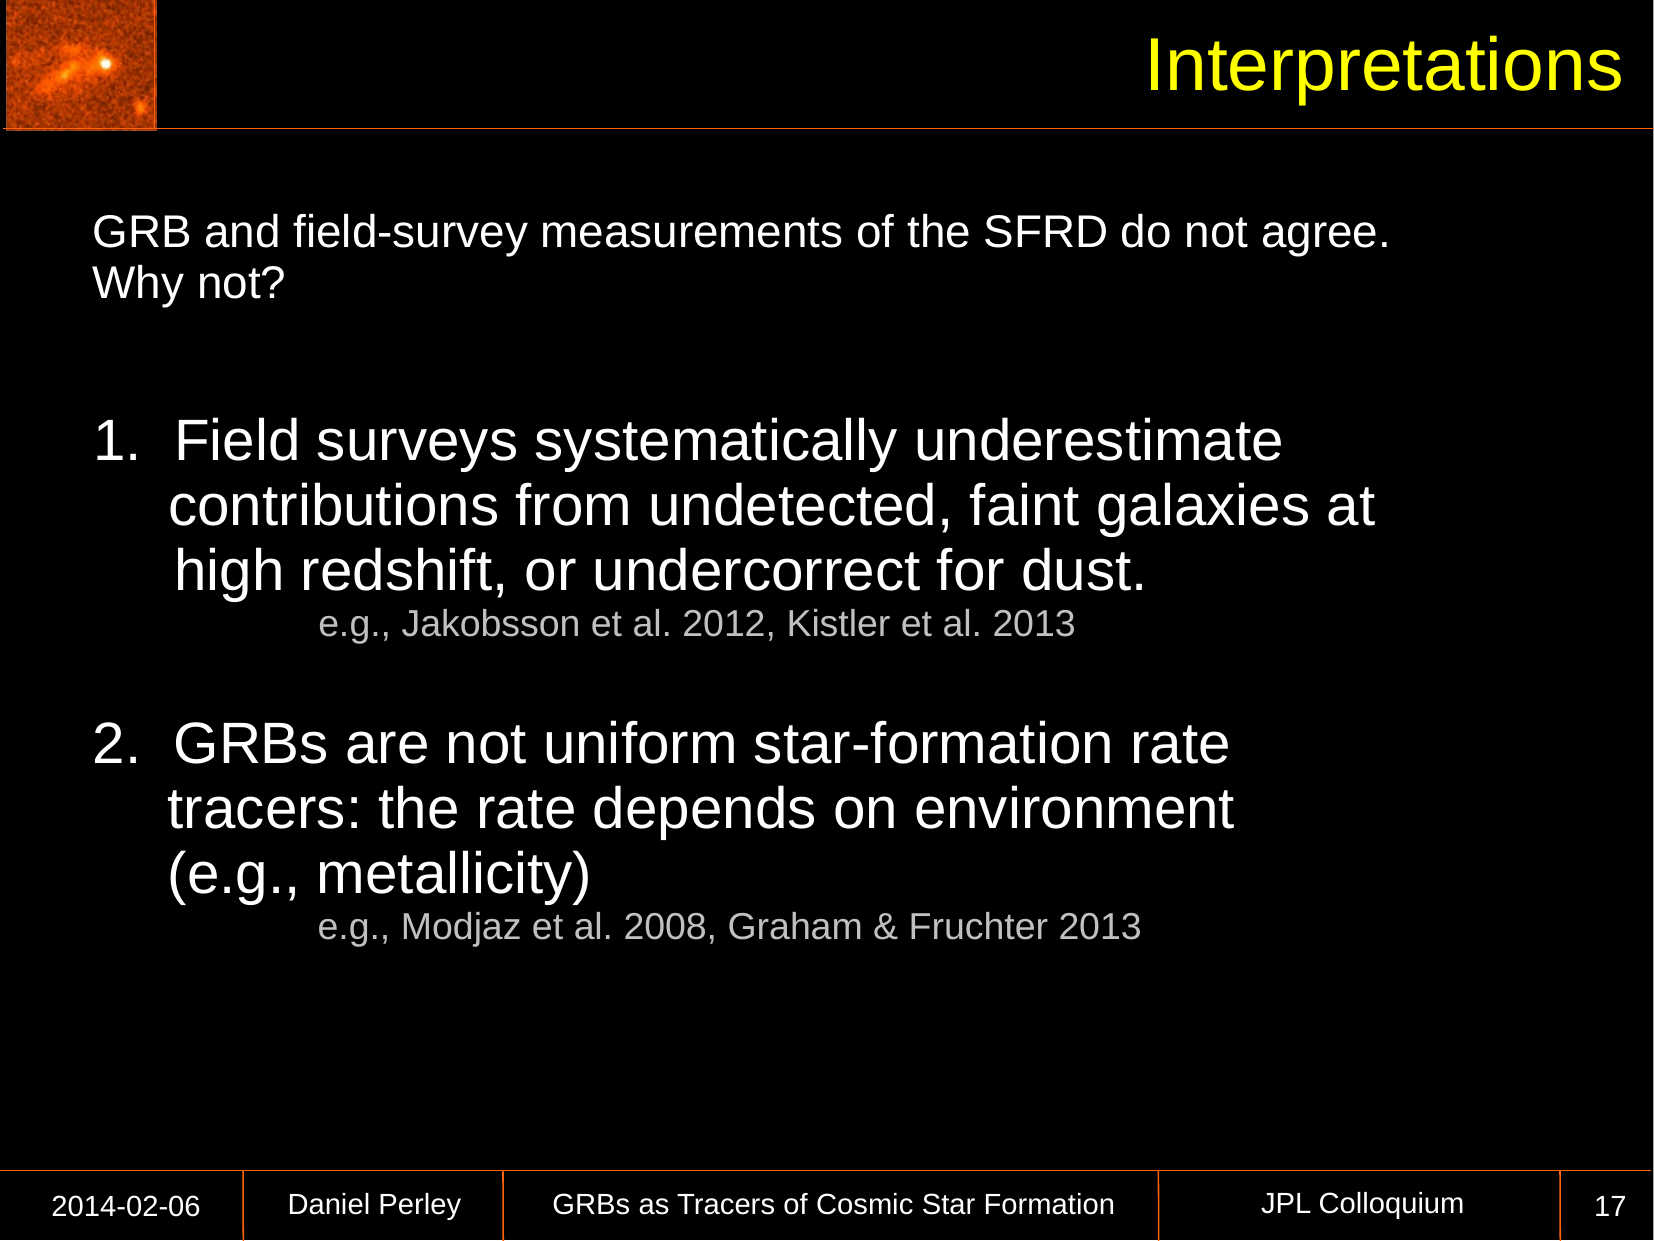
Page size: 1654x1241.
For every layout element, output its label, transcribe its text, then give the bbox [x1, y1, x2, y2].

text_box 1. Field surveys systematically underestimate contributions from undetected, faint galaxies at high redshift, or undercorrect for dust. e.g., Jakobsson et al. 2012, Kistler et al. 2013 [75, 397, 1426, 660]
text_box GRB and field-survey measurements of the SFRD do not agree. Why not? [75, 195, 1463, 319]
text_box 2. GRBs are not uniform star-formation rate tracers: the rate depends on environment (e.g., metallicity) e.g., Modjaz et al. 2008, Graham & Fruchter 2013 [75, 700, 1426, 963]
picture [7, 0, 154, 128]
title Interpretations [187, 21, 1624, 108]
